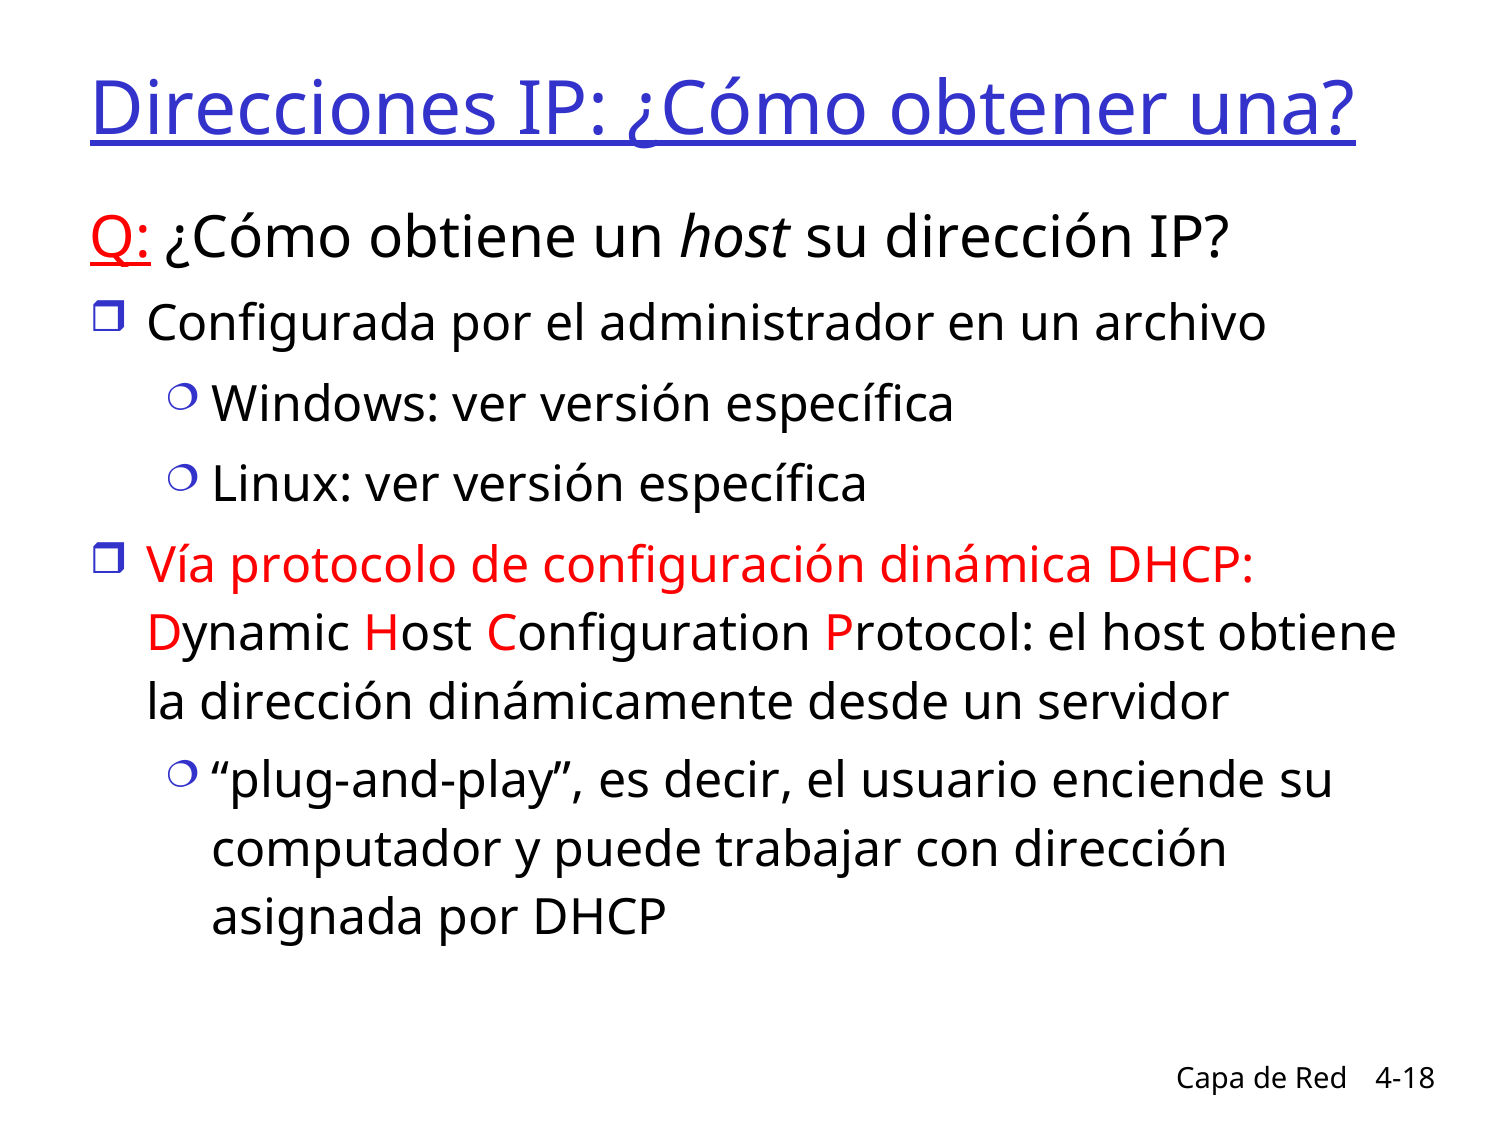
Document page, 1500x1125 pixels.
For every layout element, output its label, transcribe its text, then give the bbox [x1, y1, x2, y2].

title Direcciones IP: ¿Cómo obtener una? [75, 23, 1463, 187]
list Q: ¿Cómo obtiene un host su dirección IP? Configurada por el administrador en un archivo Windows: ver versión específica Linux: ver versión específica Vía protocolo de configuración dinámica DHCP: Dynamic Host Configuration Protocol: el host obtiene la dirección dinámicamente desde un servidor “plug-and-play”, es decir, el usuario enciende su computador y puede trabajar con dirección asignada por DHCP [75, 187, 1463, 1029]
